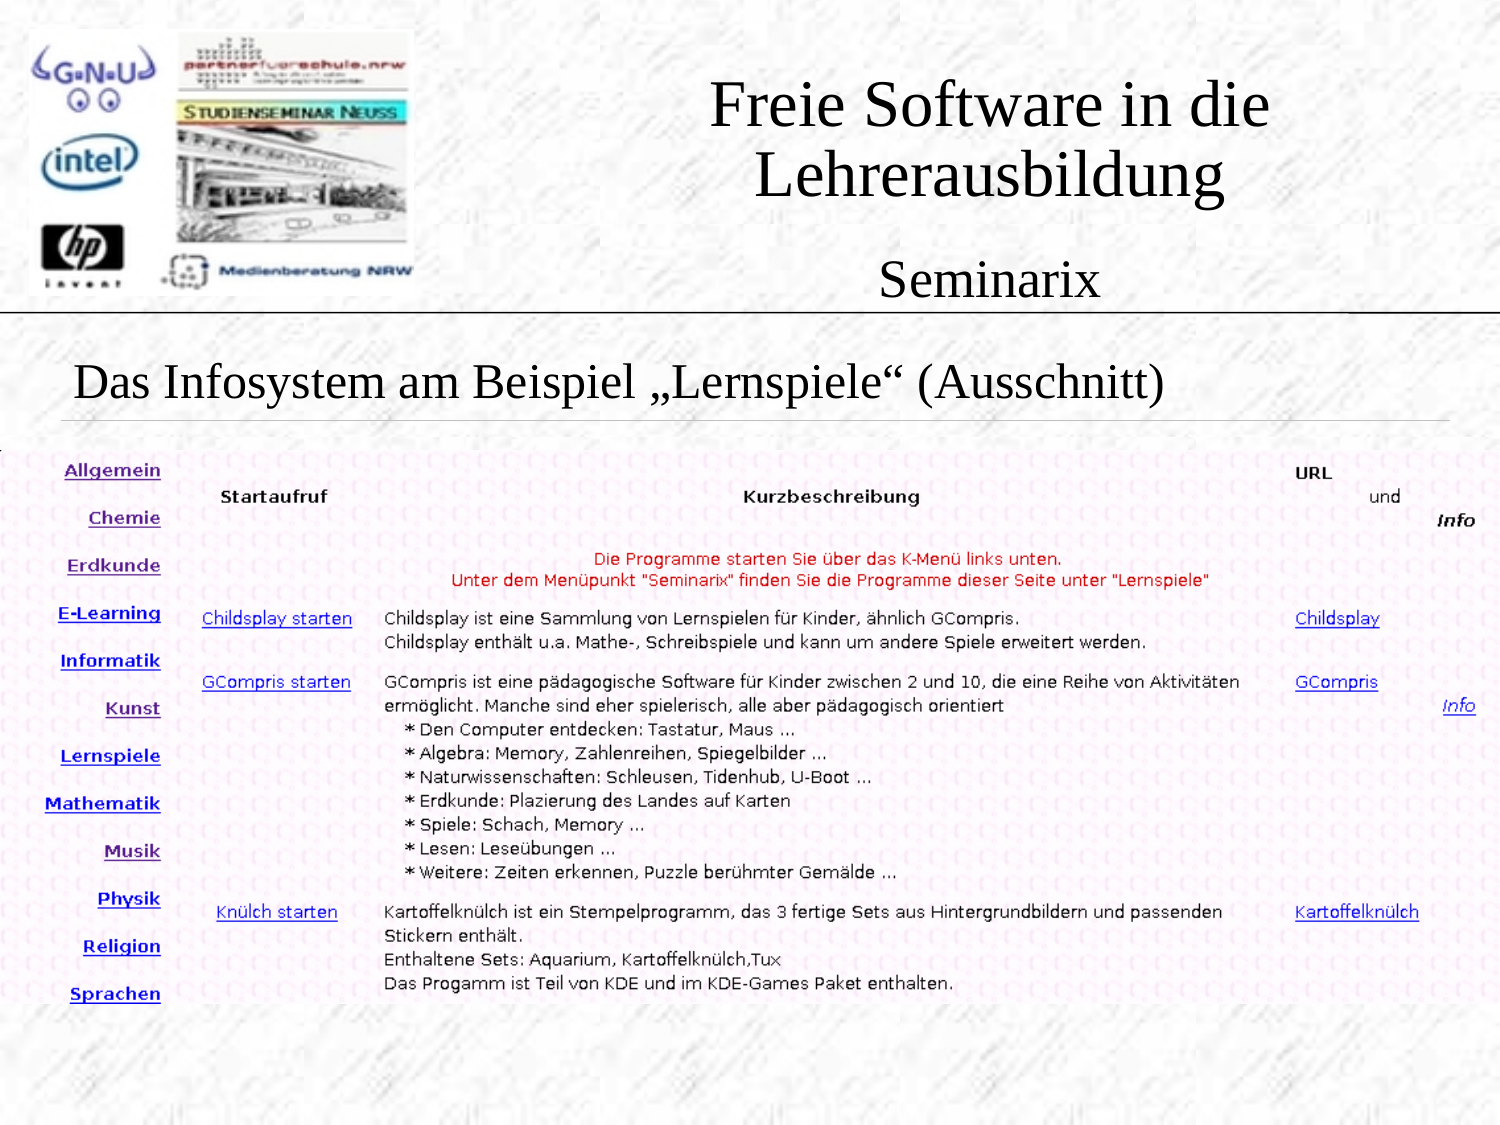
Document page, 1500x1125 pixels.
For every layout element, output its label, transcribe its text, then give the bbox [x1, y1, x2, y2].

text_box Das Infosystem am Beispiel „Lernspiele“ (Ausschnitt) [59, 343, 1182, 414]
text_box Freie Software in die Lehrerausbildung Seminarix [476, 62, 1500, 317]
picture [0, 314, 1500, 1125]
picture [0, 0, 1500, 311]
